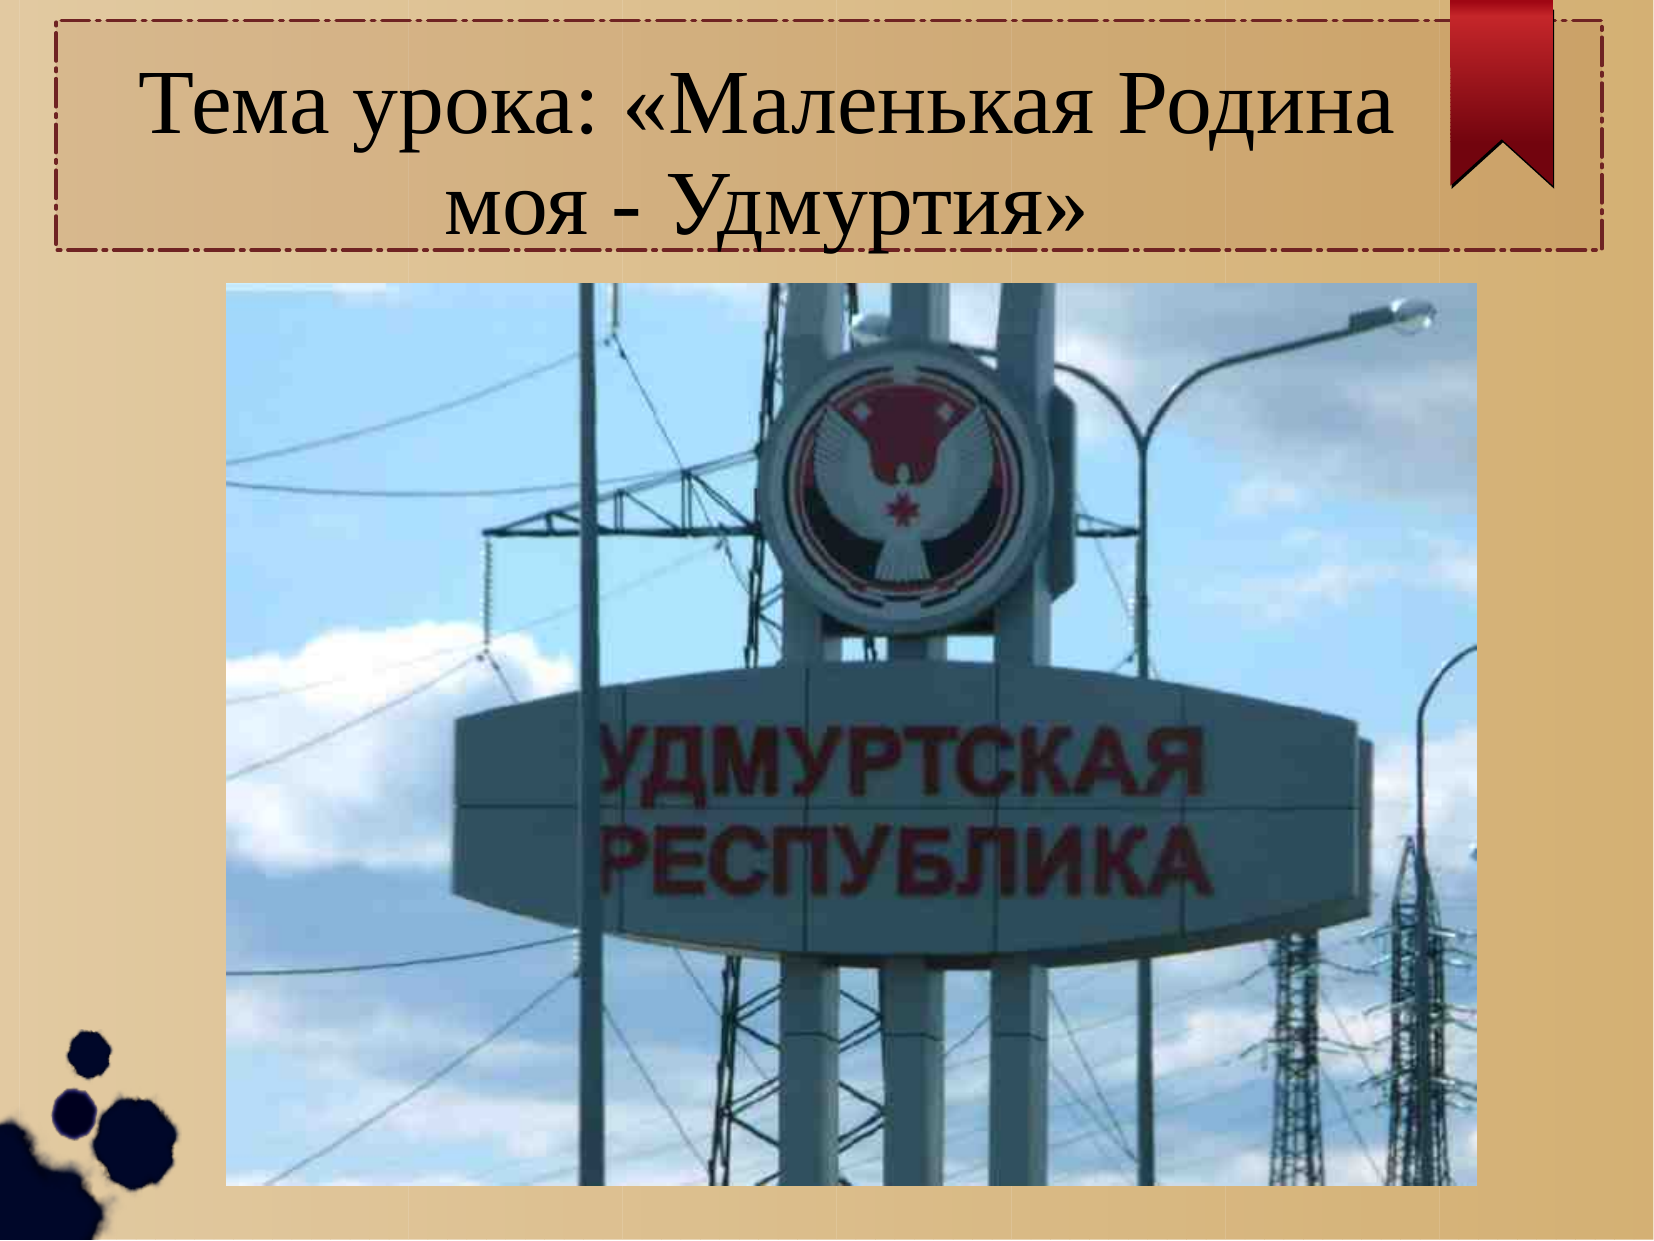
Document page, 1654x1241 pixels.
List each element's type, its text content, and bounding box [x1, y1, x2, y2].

picture [226, 283, 1477, 1186]
title Тема урока: «Маленькая Родина моя - Удмуртия» [82, 49, 1453, 257]
